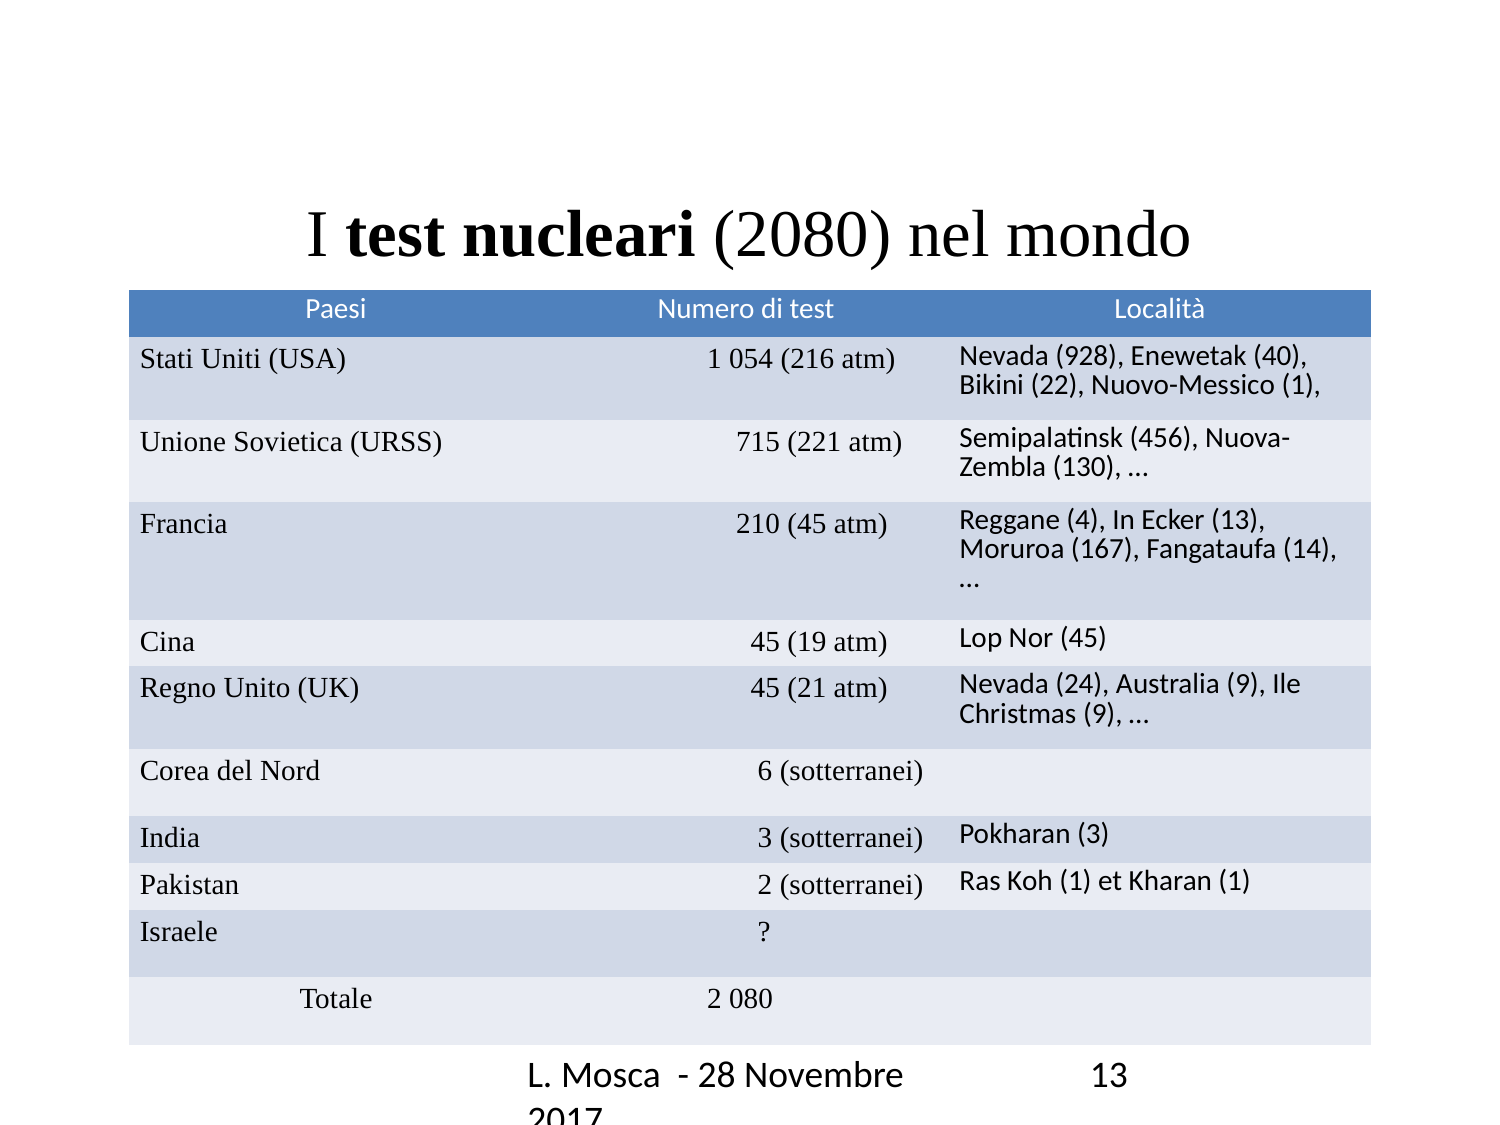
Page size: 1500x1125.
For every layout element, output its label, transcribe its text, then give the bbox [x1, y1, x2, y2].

table_cell 3 (sotterranei) [544, 816, 948, 863]
table_cell Reggane (4), In Ecker (13), Moruroa (167), Fangataufa (14), … [948, 502, 1371, 620]
slide_number <numero> [1074, 1042, 1425, 1103]
table_cell Stati Uniti (USA) [129, 337, 544, 420]
table_cell 2 080 [544, 977, 948, 1045]
list I test nucleari (2080) nel mondo [103, 182, 1397, 910]
table_cell Lop Nor (45) [948, 620, 1371, 666]
table_header Numero di test [544, 290, 948, 337]
table_cell Ras Koh (1) et Kharan (1) [948, 863, 1371, 910]
table_cell 2 (sotterranei) [544, 863, 948, 910]
table_cell ? [544, 910, 948, 977]
table_cell Pakistan [129, 863, 544, 910]
footer L. Mosca - 28 Novembre 2017 [512, 1045, 988, 1103]
table_cell 45 (19 atm) [544, 620, 948, 666]
table_cell 45 (21 atm) [544, 666, 948, 749]
table_header Paesi [129, 290, 544, 337]
table_header Località [948, 290, 1371, 337]
table_cell Nevada (24), Australia (9), Ile Christmas (9), … [948, 666, 1371, 749]
table_cell Regno Unito (UK) [129, 666, 544, 749]
table_cell [948, 749, 1371, 816]
table_cell Totale [129, 977, 544, 1045]
table_cell Pokharan (3) [948, 816, 1371, 863]
table_cell 210 (45 atm) [544, 502, 948, 620]
table_cell [948, 910, 1371, 977]
table_cell [948, 977, 1371, 1045]
table_cell Cina [129, 620, 544, 666]
table_cell Francia [129, 502, 544, 620]
table_cell India [129, 816, 544, 863]
table_cell 1 054 (216 atm) [544, 337, 948, 420]
table_cell 6 (sotterranei) [544, 749, 948, 816]
table_cell Corea del Nord [129, 749, 544, 816]
table_cell 715 (221 atm) [544, 420, 948, 502]
table_cell Semipalatinsk (456), Nuova-Zembla (130), … [948, 420, 1371, 502]
table_cell Israele [129, 910, 544, 977]
table_cell Nevada (928), Enewetak (40), Bikini (22), Nuovo-Messico (1), [948, 337, 1371, 420]
table_cell Unione Sovietica (URSS) [129, 420, 544, 502]
